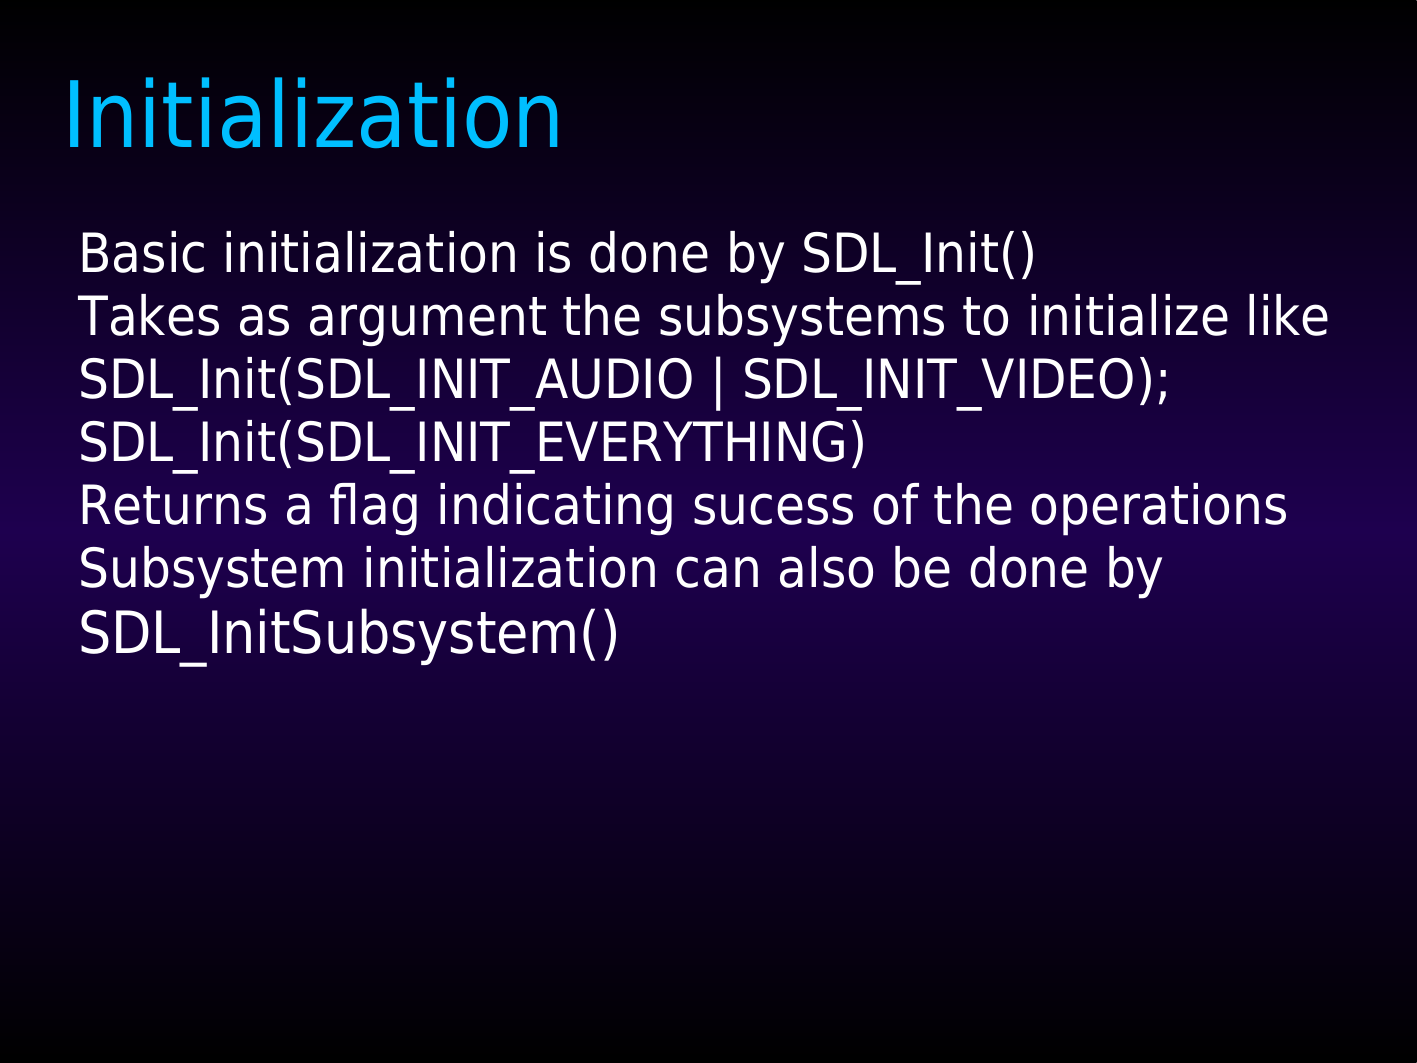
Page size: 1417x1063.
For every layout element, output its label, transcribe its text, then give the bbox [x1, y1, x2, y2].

text_box Basic initialization is done by SDL_Init() Takes as argument the subsystems to initialize like SDL_Init(SDL_INIT_AUDIO | SDL_INIT_VIDEO); SDL_Init(SDL_INIT_EVERYTHING) Returns a flag indicating sucess of the operations Subsystem initialization can also be done by SDL_InitSubsystem() [78, 221, 1349, 794]
text_box Initialization [62, 62, 1334, 170]
